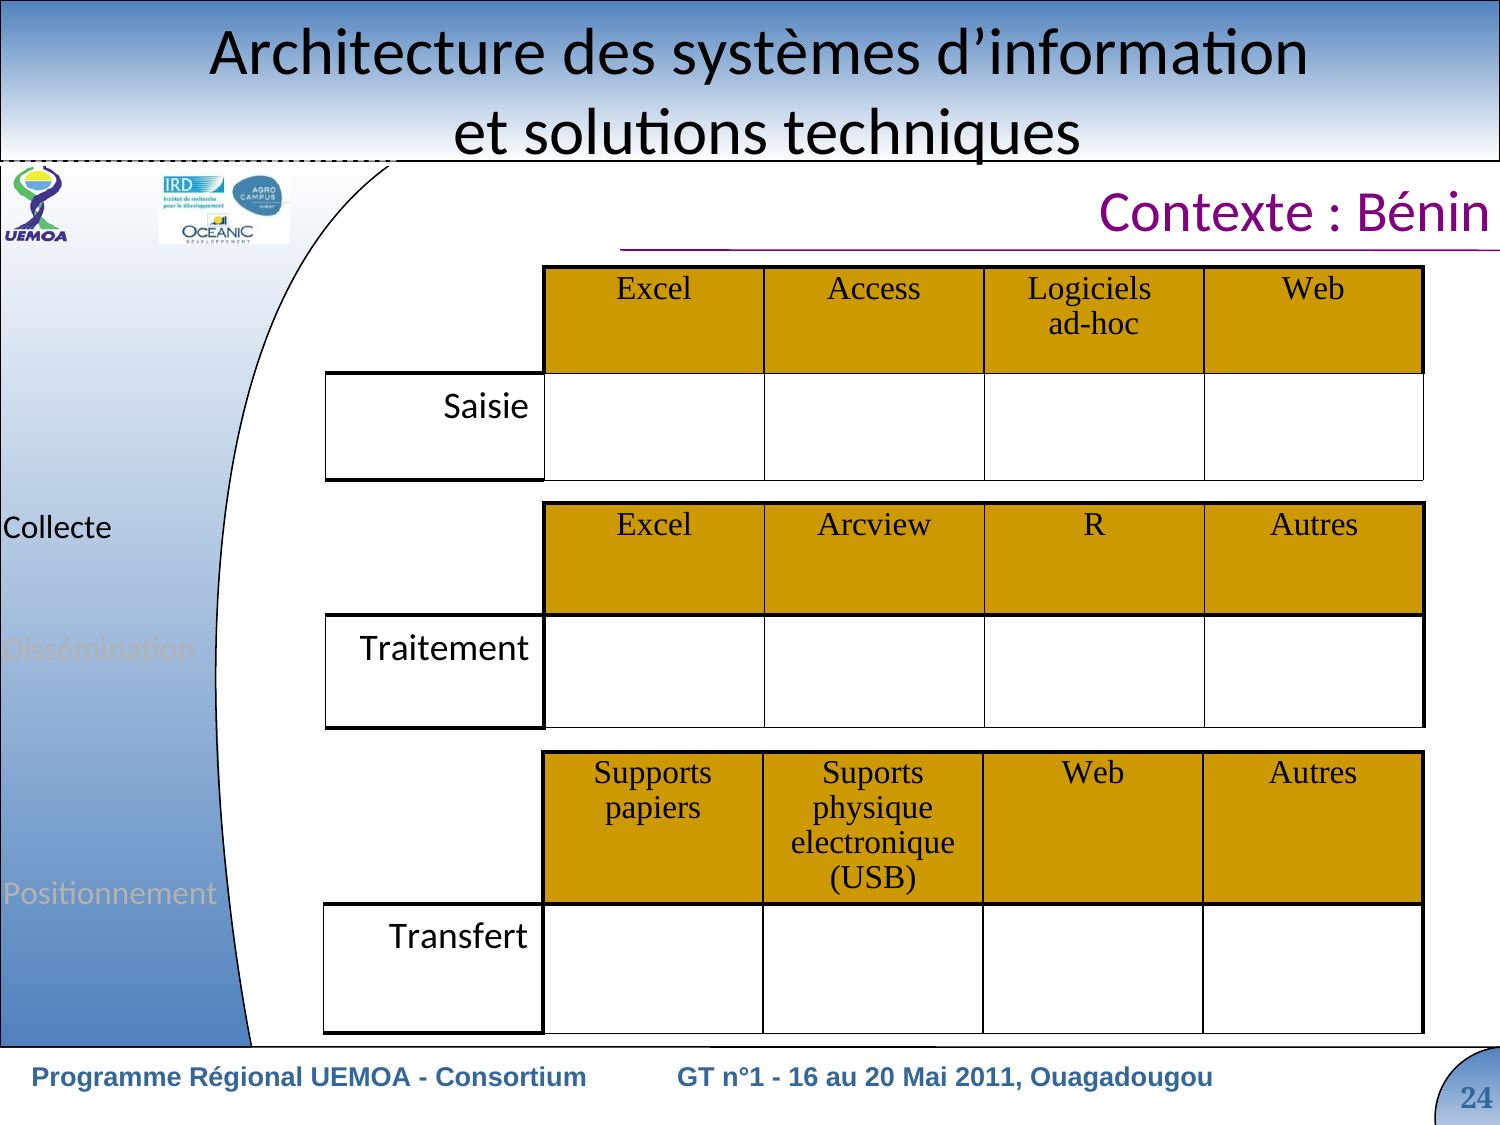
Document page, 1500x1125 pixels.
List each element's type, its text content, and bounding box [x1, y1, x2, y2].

table_cell [545, 906, 762, 1033]
table_cell [1204, 906, 1421, 1033]
table_cell Traitement [326, 617, 542, 726]
table_cell [984, 906, 1202, 1033]
text_box Contexte : Bénin [265, 165, 1500, 251]
table_header Arcview [765, 505, 984, 613]
table_cell Transfert [324, 906, 541, 1031]
table_header Web [984, 754, 1202, 902]
table_cell Saisie [326, 375, 544, 478]
table_header Excel [546, 269, 763, 373]
table_header [325, 267, 542, 371]
table_header Autres [1204, 754, 1421, 902]
picture [159, 173, 265, 244]
table_header Excel [546, 505, 764, 613]
table_cell [1205, 374, 1423, 480]
table_cell [985, 617, 1204, 727]
text_box Architecture des systèmes d’information et solutions techniques [53, 0, 1483, 161]
table_cell [546, 617, 764, 727]
table_header Autres [1205, 505, 1422, 613]
table_header Web [1205, 269, 1421, 373]
table_header Suports physique electronique (USB) [764, 754, 982, 902]
table_header R [985, 505, 1204, 613]
table_cell [765, 374, 984, 480]
table_header Supports papiers [545, 754, 762, 902]
table_cell [765, 617, 984, 727]
table_header Logiciels ad-hoc [985, 269, 1203, 373]
table_cell [545, 374, 764, 480]
table_cell [764, 906, 982, 1033]
table_cell [1205, 617, 1422, 727]
table_header [325, 503, 542, 613]
table_header [323, 752, 541, 902]
table_header Access [765, 269, 983, 373]
picture [0, 166, 73, 244]
table_header Collecte Dissémination Positionnement [0, 497, 313, 1041]
table_cell [985, 374, 1204, 480]
